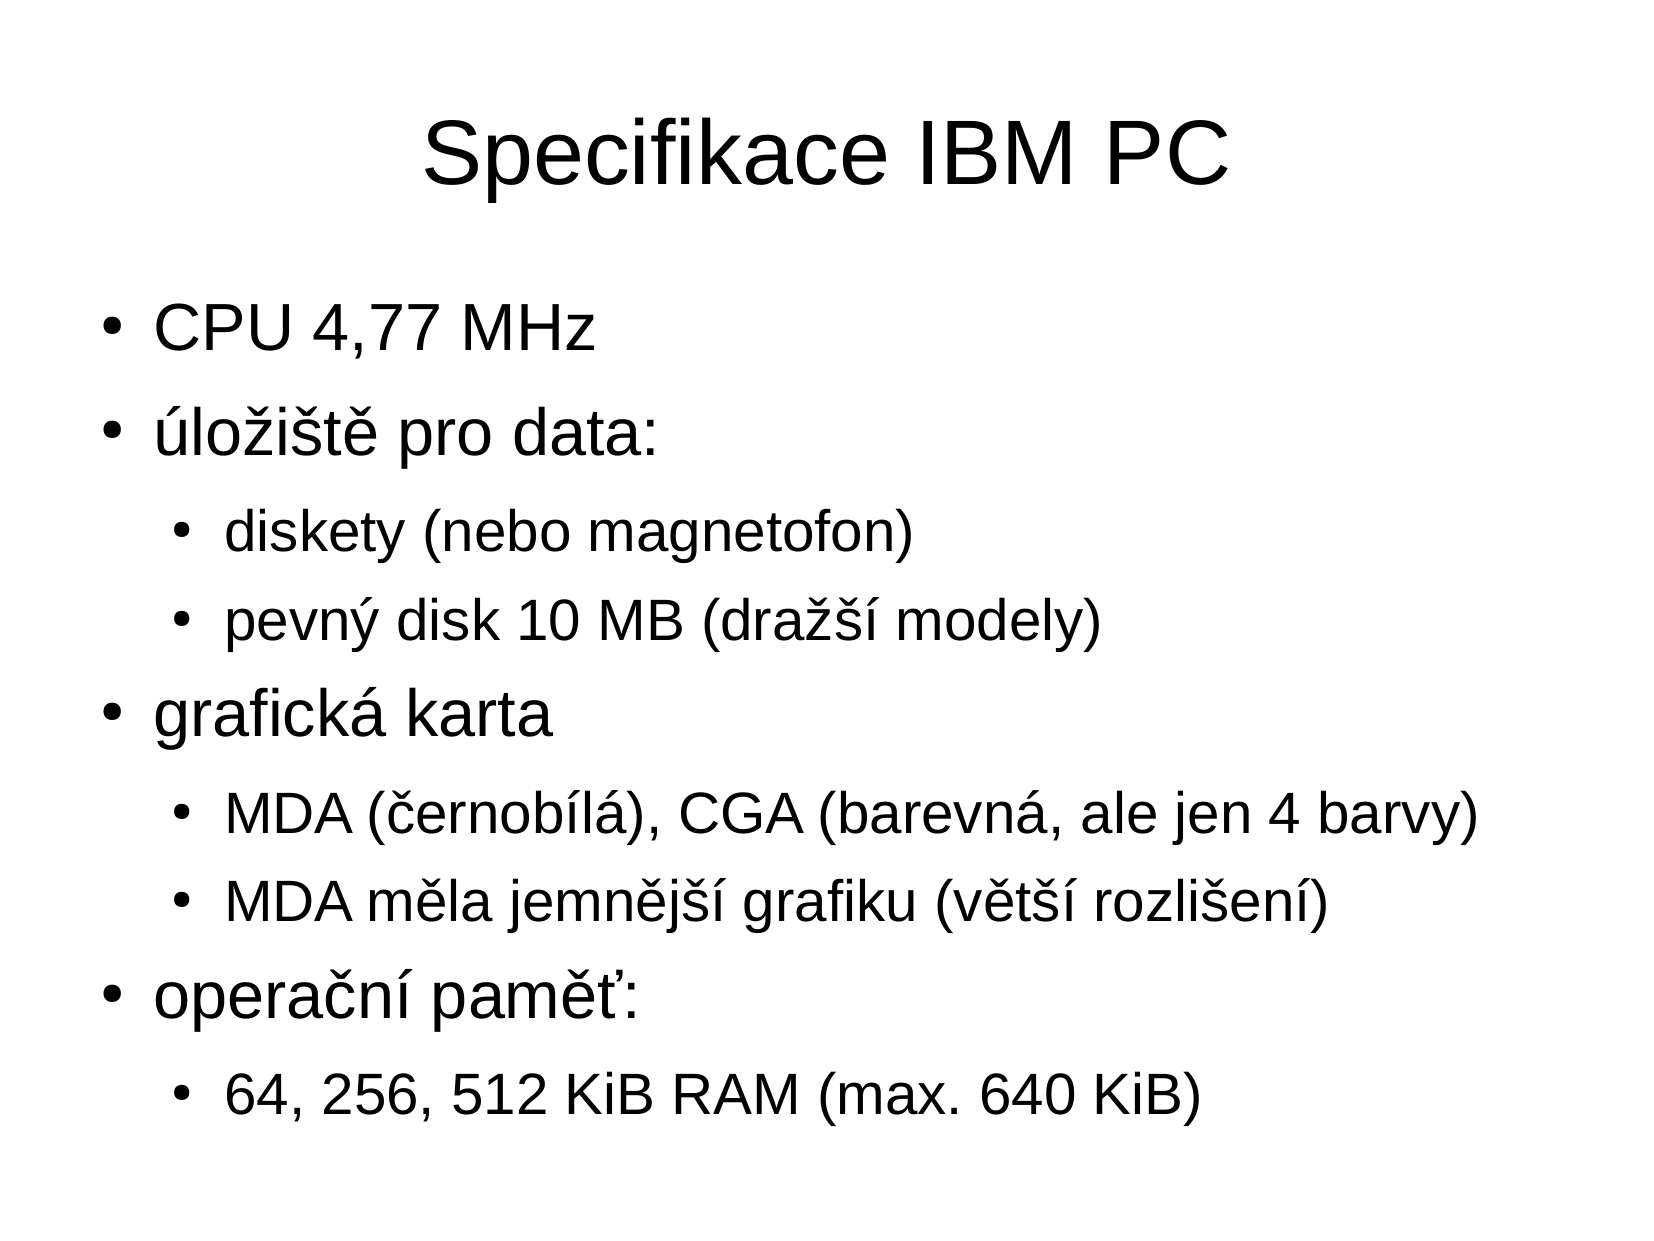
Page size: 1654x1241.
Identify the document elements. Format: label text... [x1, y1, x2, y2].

title Specifikace IBM PC [82, 49, 1571, 257]
list CPU 4,77 MHz úložiště pro data: diskety (nebo magnetofon) pevný disk 10 MB (dražší modely) grafická karta MDA (černobílá), CGA (barevná, ale jen 4 barvy) MDA měla jemnější grafiku (větší rozlišení) operační paměť: 64, 256, 512 KiB RAM (max. 640 KiB) [82, 290, 1571, 1128]
